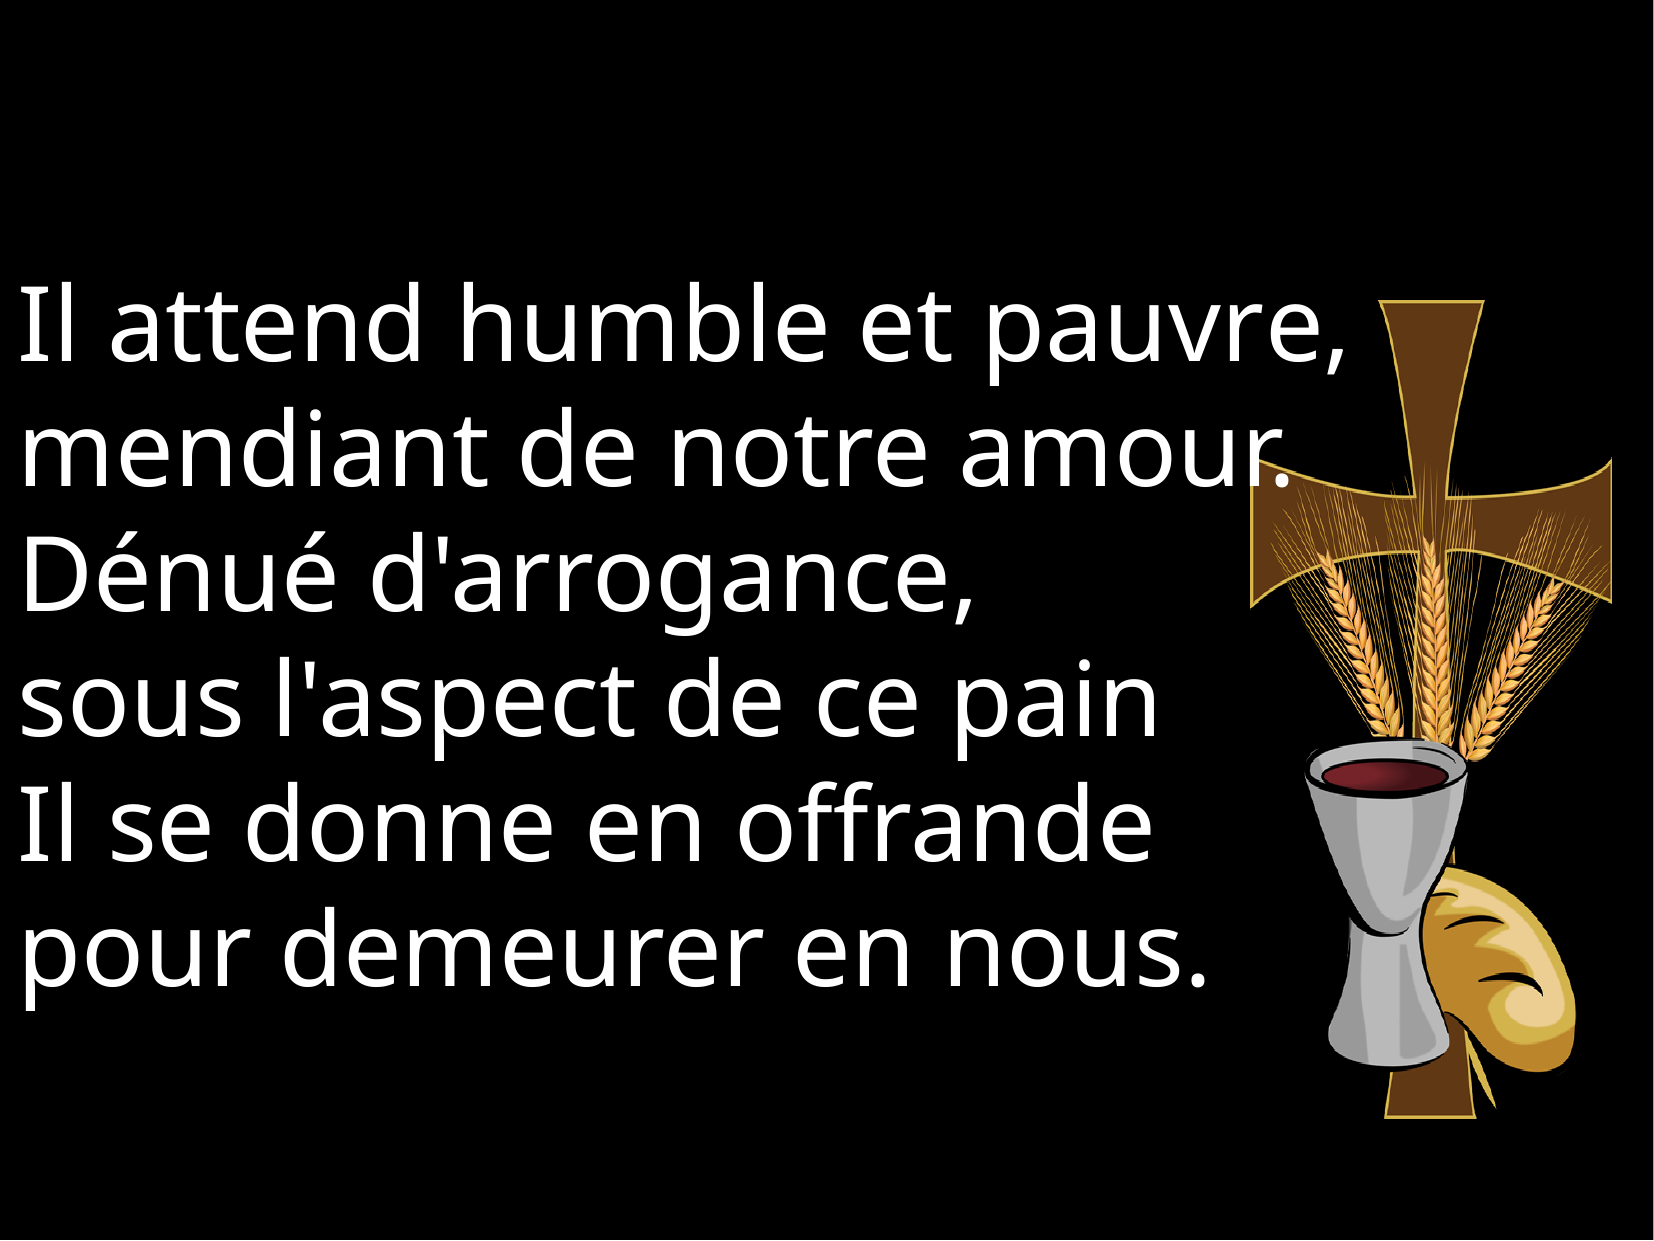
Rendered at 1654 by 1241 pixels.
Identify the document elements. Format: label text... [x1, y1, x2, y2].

list Il frappe à notre porte le Seigneur Tout-Puissant, Il attend humble et pauvre, mendiant de notre amour. Dénué d'arrogance, sous l'aspect de ce pain Il se donne en offrande pour demeurer en nous. [0, 0, 1430, 1113]
picture [1250, 300, 1612, 1119]
